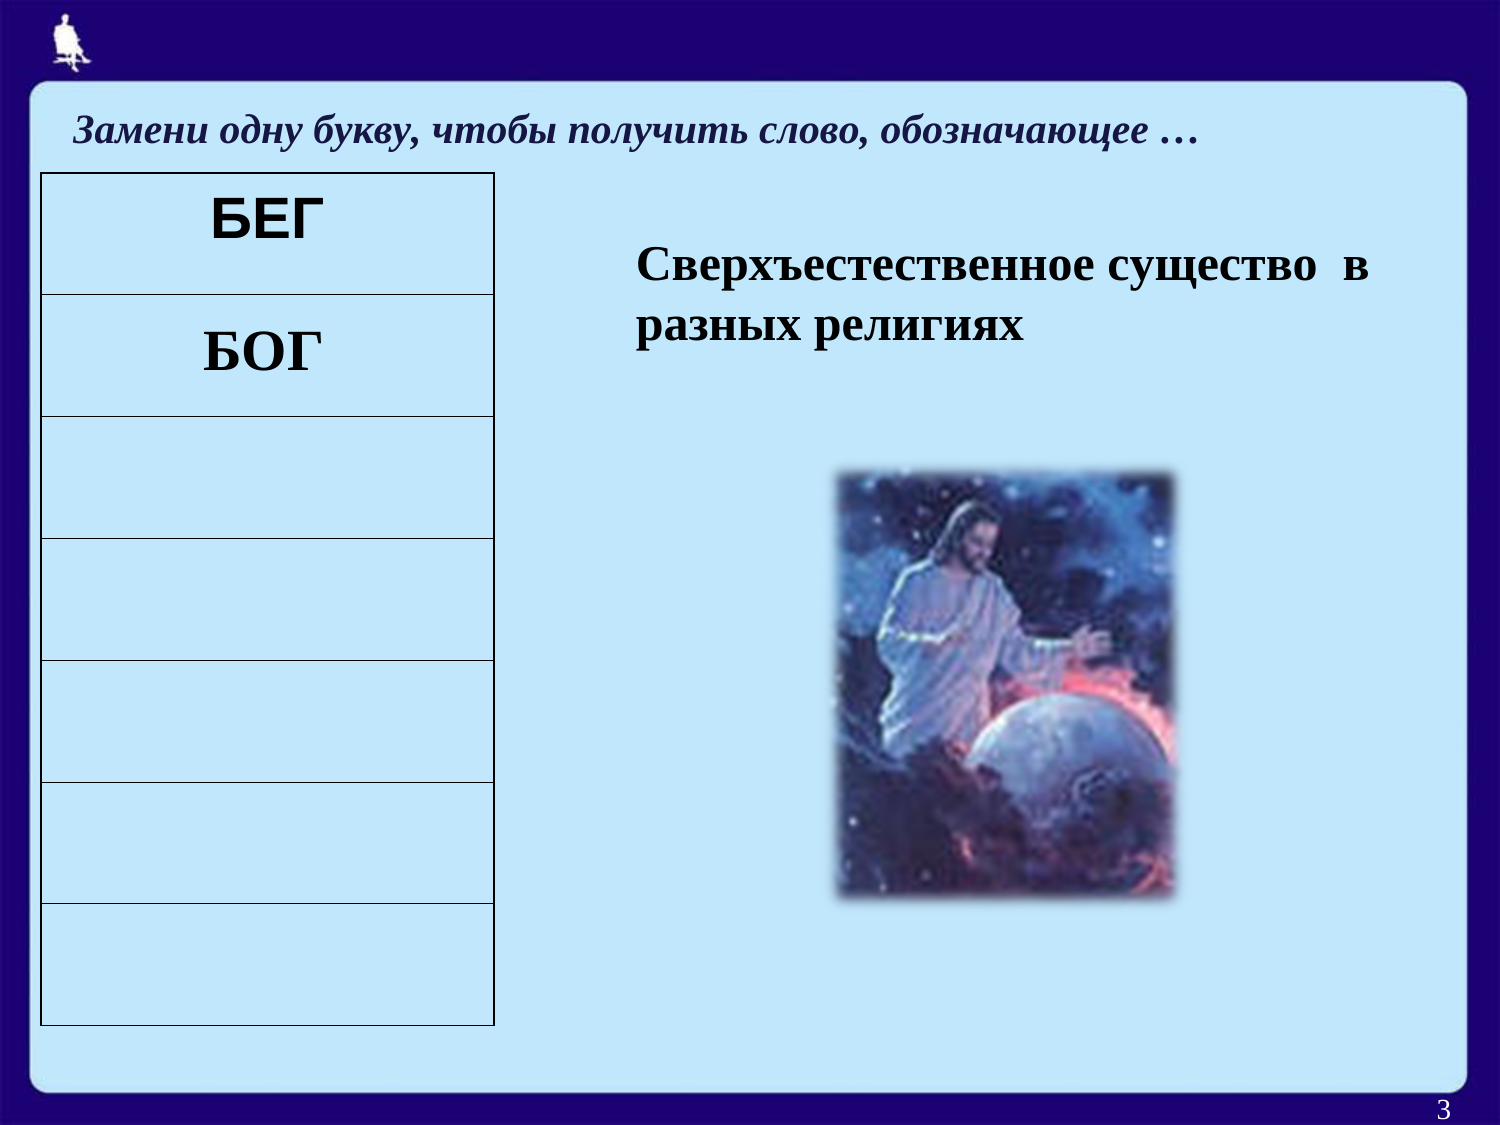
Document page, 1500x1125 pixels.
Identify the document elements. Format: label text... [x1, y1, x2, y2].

table_cell [42, 295, 493, 416]
table_cell [42, 417, 493, 538]
text_box <номер> [1116, 1082, 1467, 1125]
text_box Замени одну букву, чтобы получить слово, обозначающее … [58, 93, 1489, 160]
text_box БОГ [152, 304, 376, 391]
table_cell [42, 904, 493, 1025]
text_box Сверхъестественное существо в разных религиях [621, 222, 1413, 359]
table_header БЕГ [42, 174, 493, 294]
picture [0, 0, 1500, 1125]
table_cell [42, 783, 493, 903]
table_cell [42, 539, 493, 660]
subtitle [495, 637, 1276, 925]
table_cell [42, 661, 493, 782]
